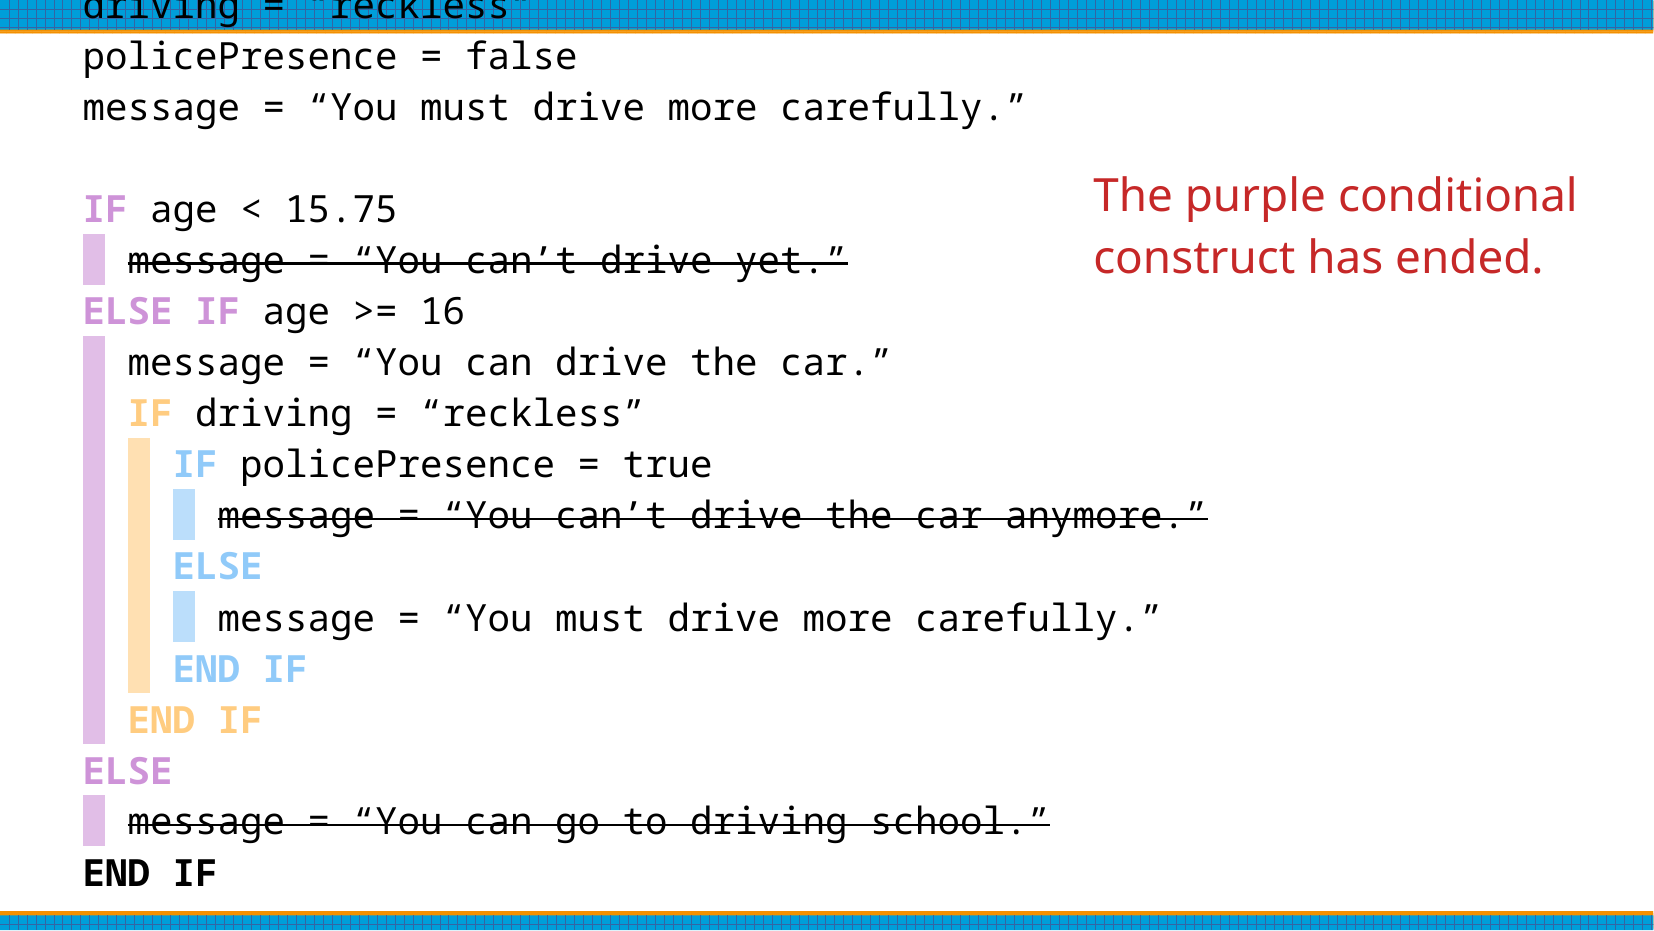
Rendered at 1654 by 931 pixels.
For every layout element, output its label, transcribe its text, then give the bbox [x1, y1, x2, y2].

text_box The purple conditional construct has ended. [1087, 75, 1613, 376]
subtitle age = 16 driving = “reckless“ policePresence = false message = “You must drive more carefully.” IF age < 15.75 message = “You can’t drive yet.” ELSE IF age >= 16 message = “You can drive the car.” IF driving = “reckless” IF policePresence = true message = “You can’t drive the car anymore.” ELSE message = “You must drive more carefully.” END IF END IF ELSE message = “You can go to driving school.” END IF output message [82, 69, 1571, 858]
